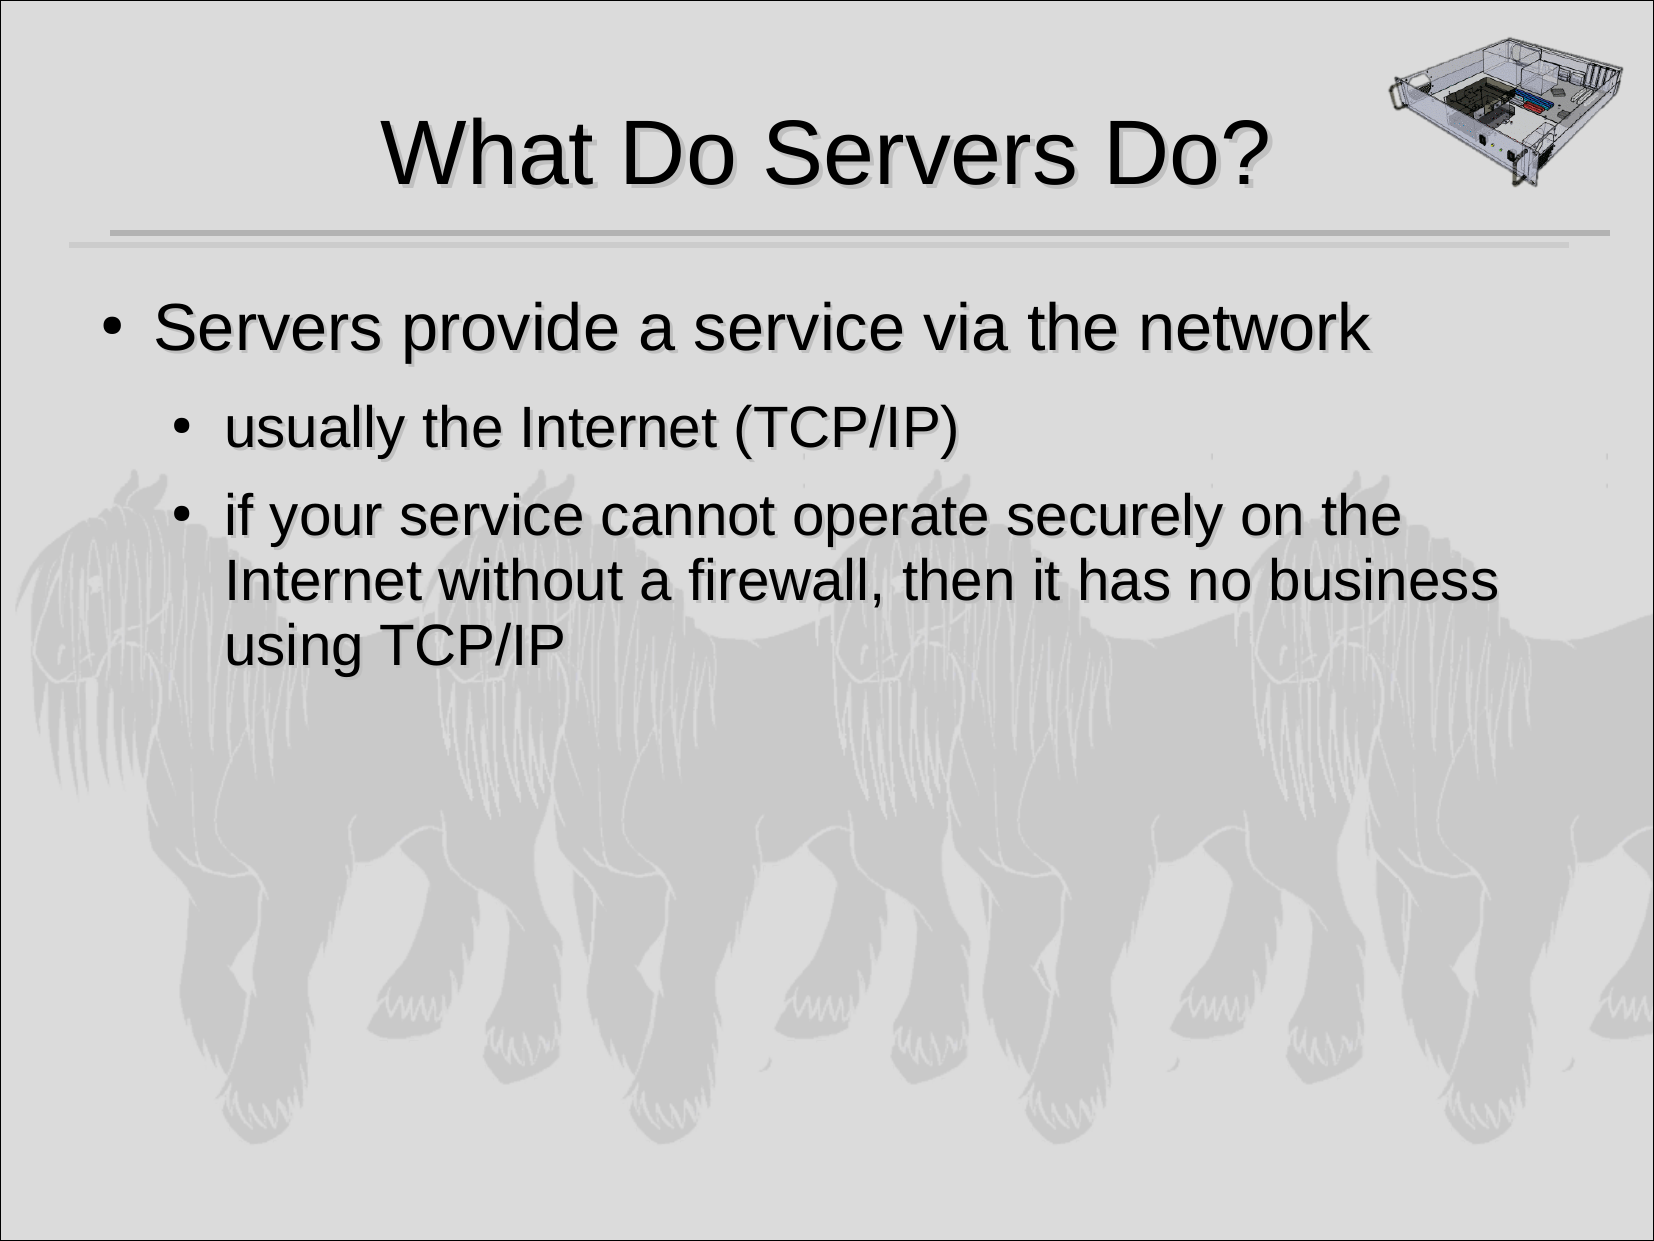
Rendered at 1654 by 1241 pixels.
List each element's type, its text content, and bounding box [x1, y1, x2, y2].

list Servers provide a service via the network usually the Internet (TCP/IP) if your service cannot operate securely on the Internet without a firewall, then it has no business using TCP/IP [82, 290, 1571, 1094]
picture [1387, 36, 1624, 188]
title What Do Servers Do? [82, 49, 1571, 257]
